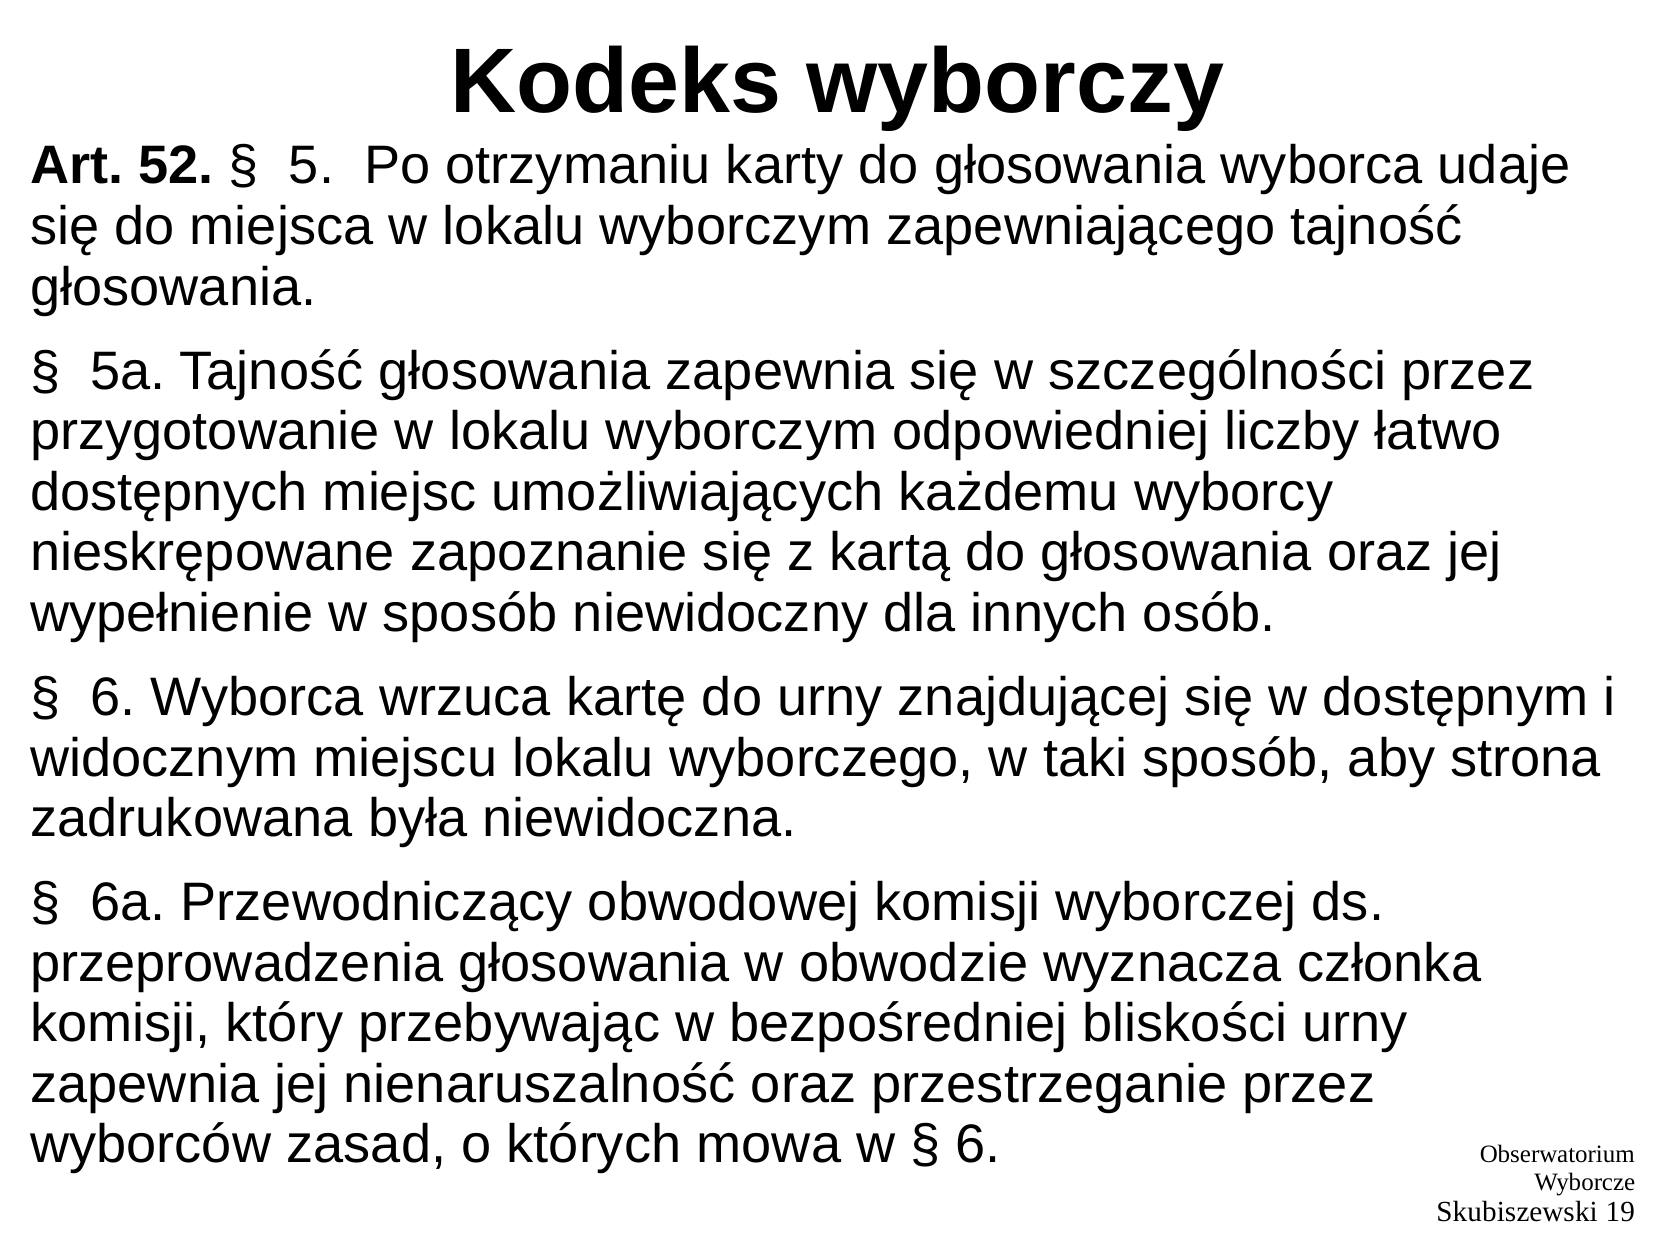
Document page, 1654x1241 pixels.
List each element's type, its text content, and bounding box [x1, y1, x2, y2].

text_box [819, 581, 850, 658]
list Art. 52. § 5. Po otrzymaniu karty do głosowania wyborca udaje się do miejsca w lokalu wyborczym zapewniającego tajność głosowania. § 5a. Tajność głosowania zapewnia się w szczególności przez przygotowanie w lokalu wyborczym odpowiedniej liczby łatwo dostępnych miejsc umożliwiających każdemu wyborcy nieskrępowane zapoznanie się z kartą do głosowania oraz jej wypełnienie w sposób niewidoczny dla innych osób. § 6. Wyborca wrzuca kartę do urny znajdującej się w dostępnym i widocznym miejscu lokalu wyborczego, w taki sposób, aby strona zadrukowana była niewidoczna. § 6a. Przewodniczący obwodowej komisji wyborczej ds. przeprowadzenia głosowania w obwodzie wyznacza członka komisji, który przebywając w bezpośredniej bliskości urny zapewnia jej nienaruszalność oraz przestrzeganie przez wyborców zasad, o których mowa w § 6. [30, 135, 1621, 1216]
title Kodeks wyborczy [60, 30, 1591, 135]
